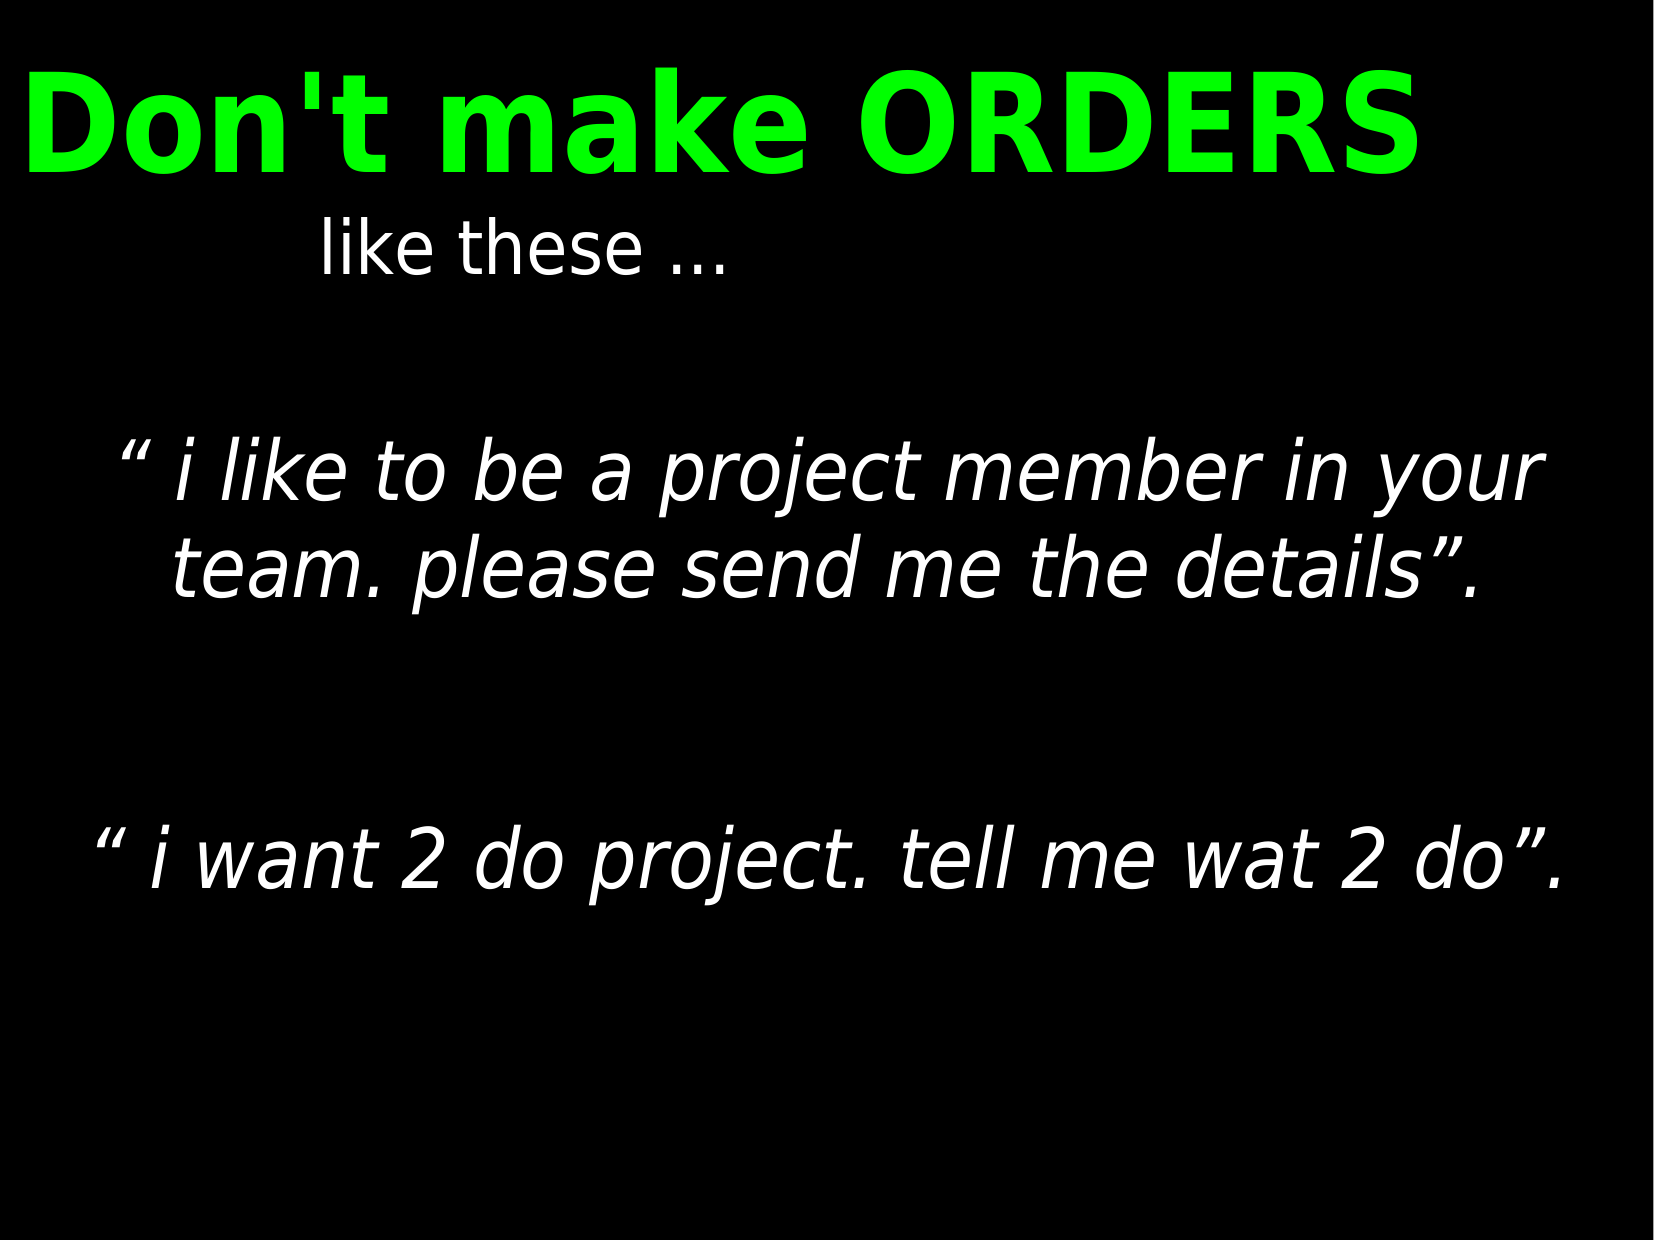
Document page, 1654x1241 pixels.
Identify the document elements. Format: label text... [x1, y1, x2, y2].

text_box Don't make ORDERS like these ... “ i like to be a project member in your team. please send me the details”. “ i want 2 do project. tell me wat 2 do”. [3, 37, 1654, 1149]
